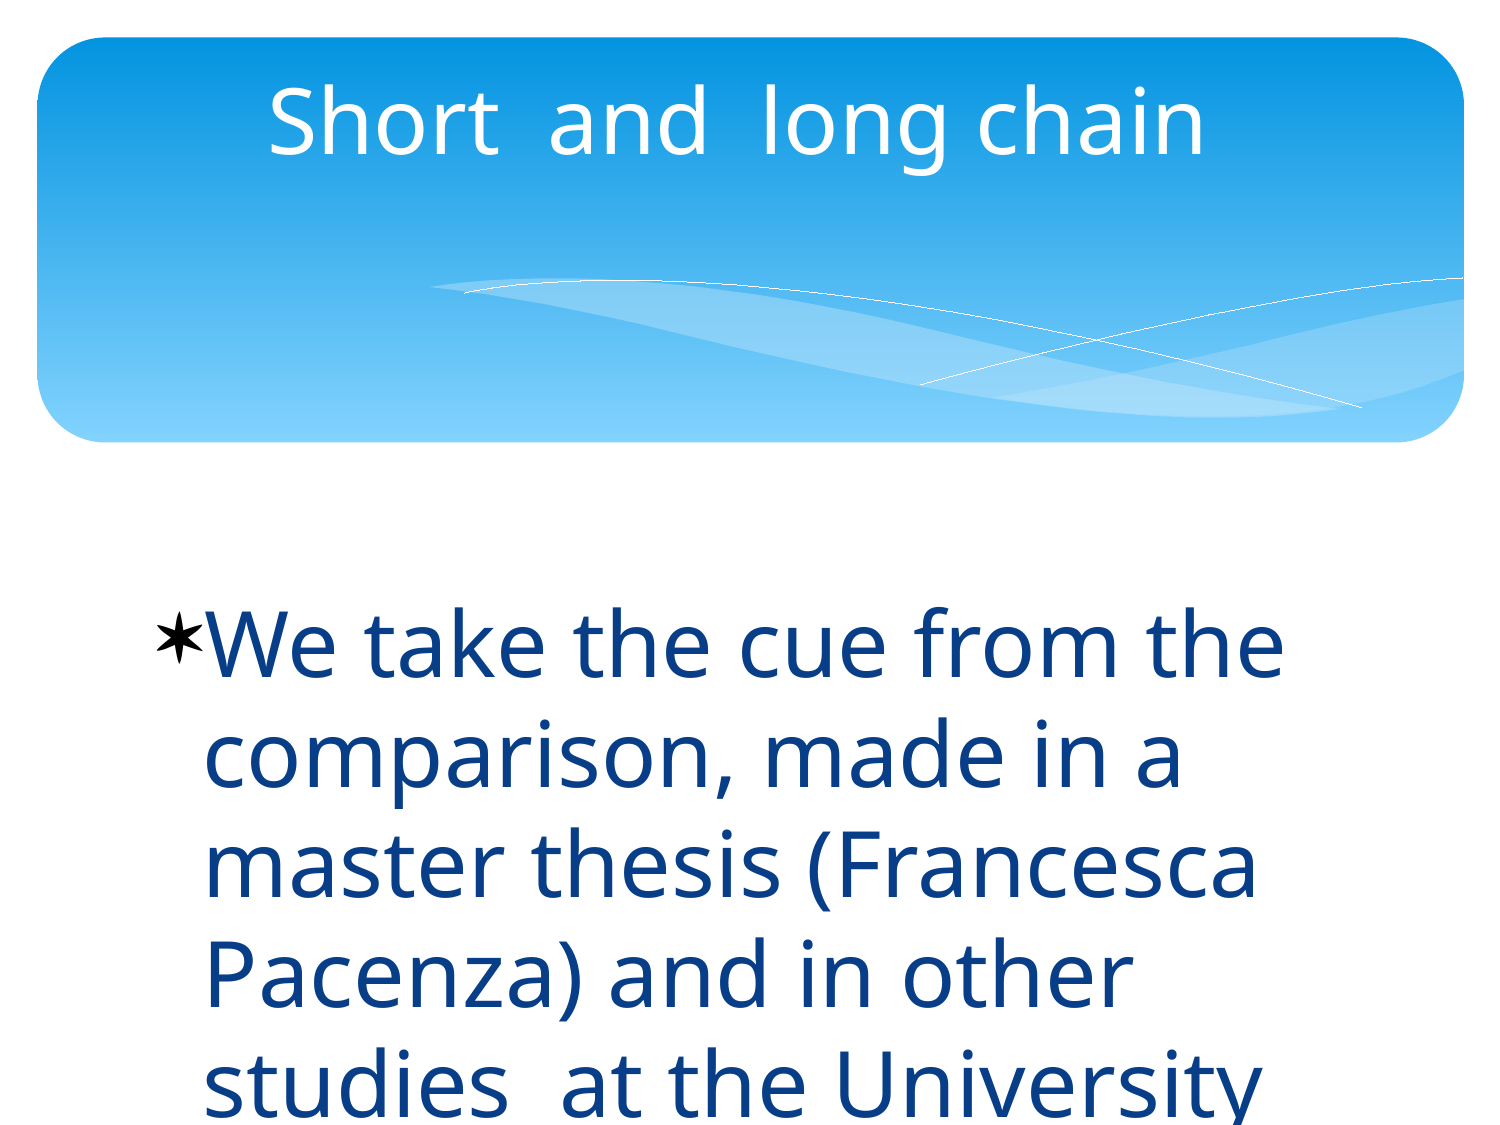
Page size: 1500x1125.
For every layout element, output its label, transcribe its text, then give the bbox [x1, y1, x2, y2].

title Short and long chain [75, 55, 1425, 261]
list We take the cue from the comparison, made in a master thesis (Francesca Pacenza) and in other studies at the University of Trento – Economics and Sociology, between the short and long chain system [143, 438, 1359, 1005]
